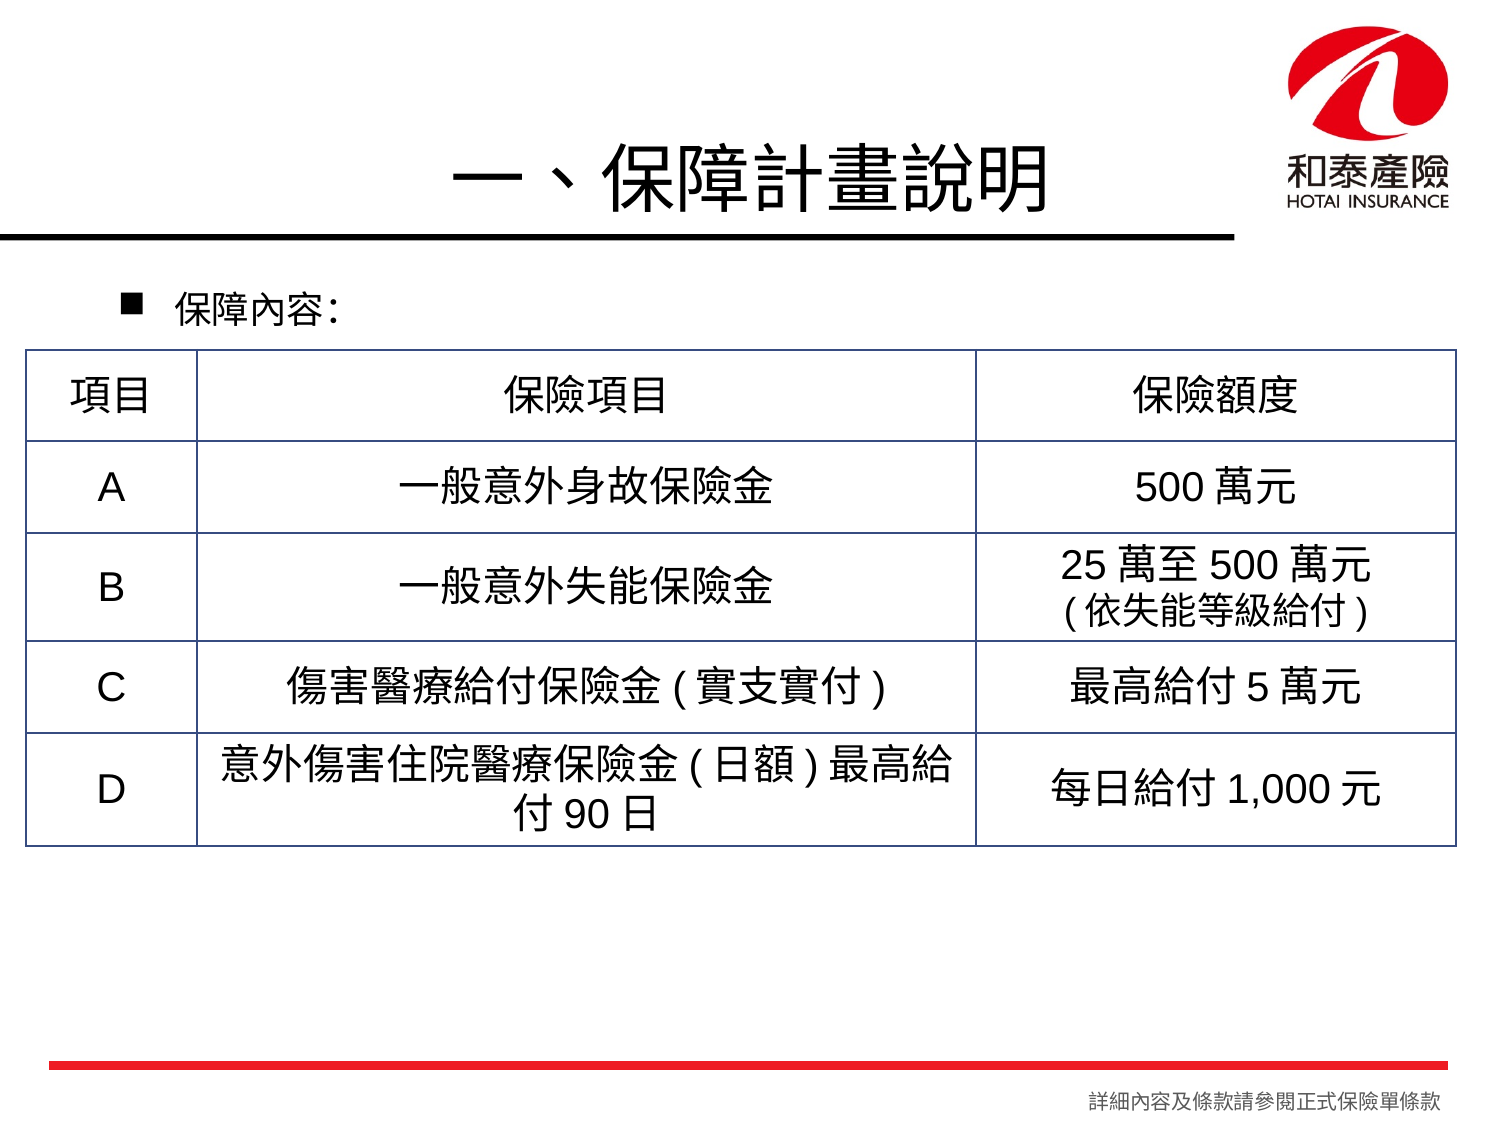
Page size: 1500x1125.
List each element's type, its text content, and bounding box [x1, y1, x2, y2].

table_cell 每日給付1,000元 [977, 734, 1455, 845]
picture [1256, 5, 1478, 227]
table_cell 一般意外身故保險金 [198, 442, 975, 532]
table_cell C [27, 642, 196, 732]
table_cell A [27, 442, 196, 532]
table_header 項目 [27, 351, 196, 440]
text_box 詳細內容及條款請參閱正式保險單條款 [501, 1081, 1456, 1122]
table_cell 傷害醫療給付保險金(實支實付) [198, 642, 975, 732]
table_cell 最高給付5萬元 [977, 642, 1455, 732]
table_cell 一般意外失能保險金 [198, 534, 975, 640]
table_cell 500萬元 [977, 442, 1455, 532]
text_box 保障內容： [103, 278, 1397, 349]
title 一、保障計畫說明 [125, 123, 1375, 238]
table_cell 意外傷害住院醫療保險金(日額)最高給付90日 [198, 734, 975, 845]
table_cell 25萬至500萬元 (依失能等級給付) [977, 534, 1455, 640]
table_cell D [27, 734, 196, 845]
table_header 保險額度 [977, 351, 1455, 440]
picture [49, 1061, 1448, 1070]
table_cell B [27, 534, 196, 640]
table_header 保險項目 [198, 351, 975, 440]
